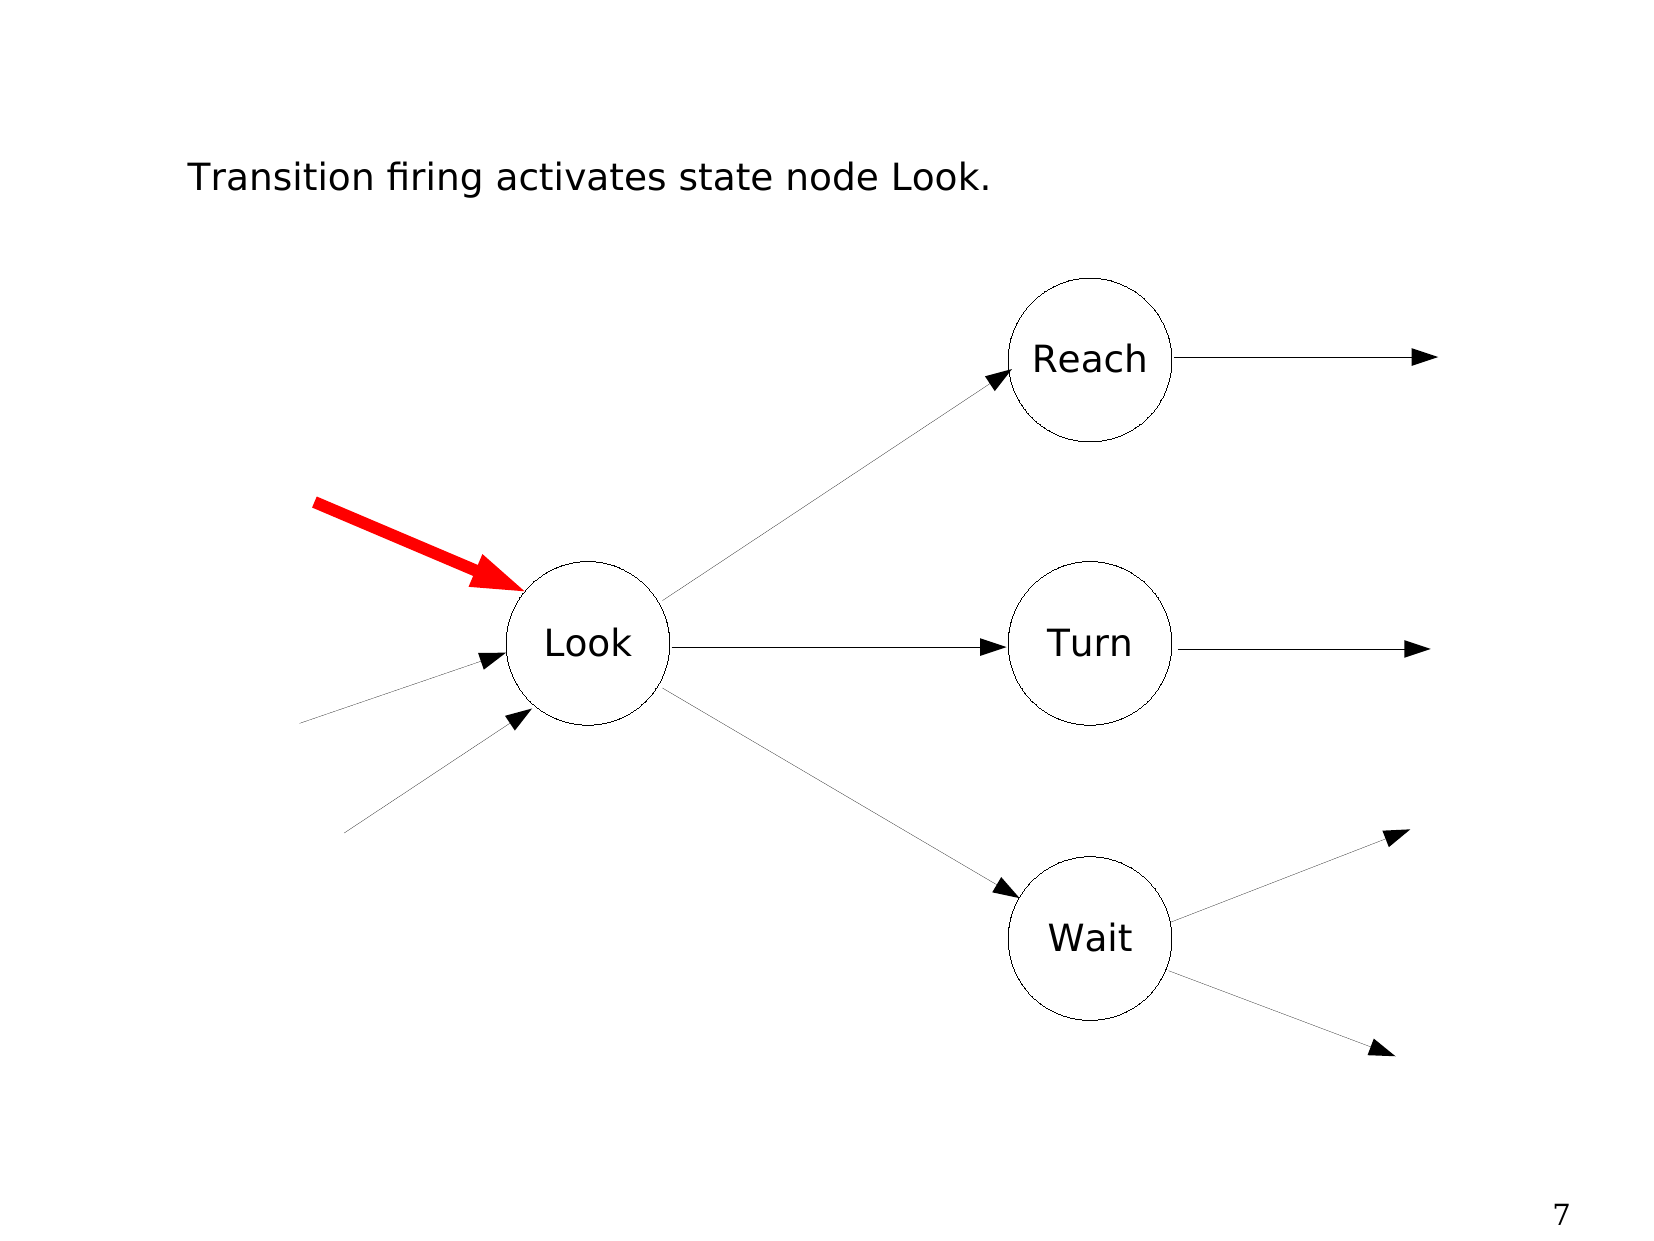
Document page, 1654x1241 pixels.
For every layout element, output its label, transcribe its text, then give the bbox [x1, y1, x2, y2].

text_box Transition firing activates state node Look. [172, 148, 1065, 208]
text_box Wait [1008, 856, 1172, 1021]
text_box Look [506, 561, 670, 726]
text_box Reach [1008, 278, 1172, 442]
text_box Turn [1008, 561, 1172, 726]
